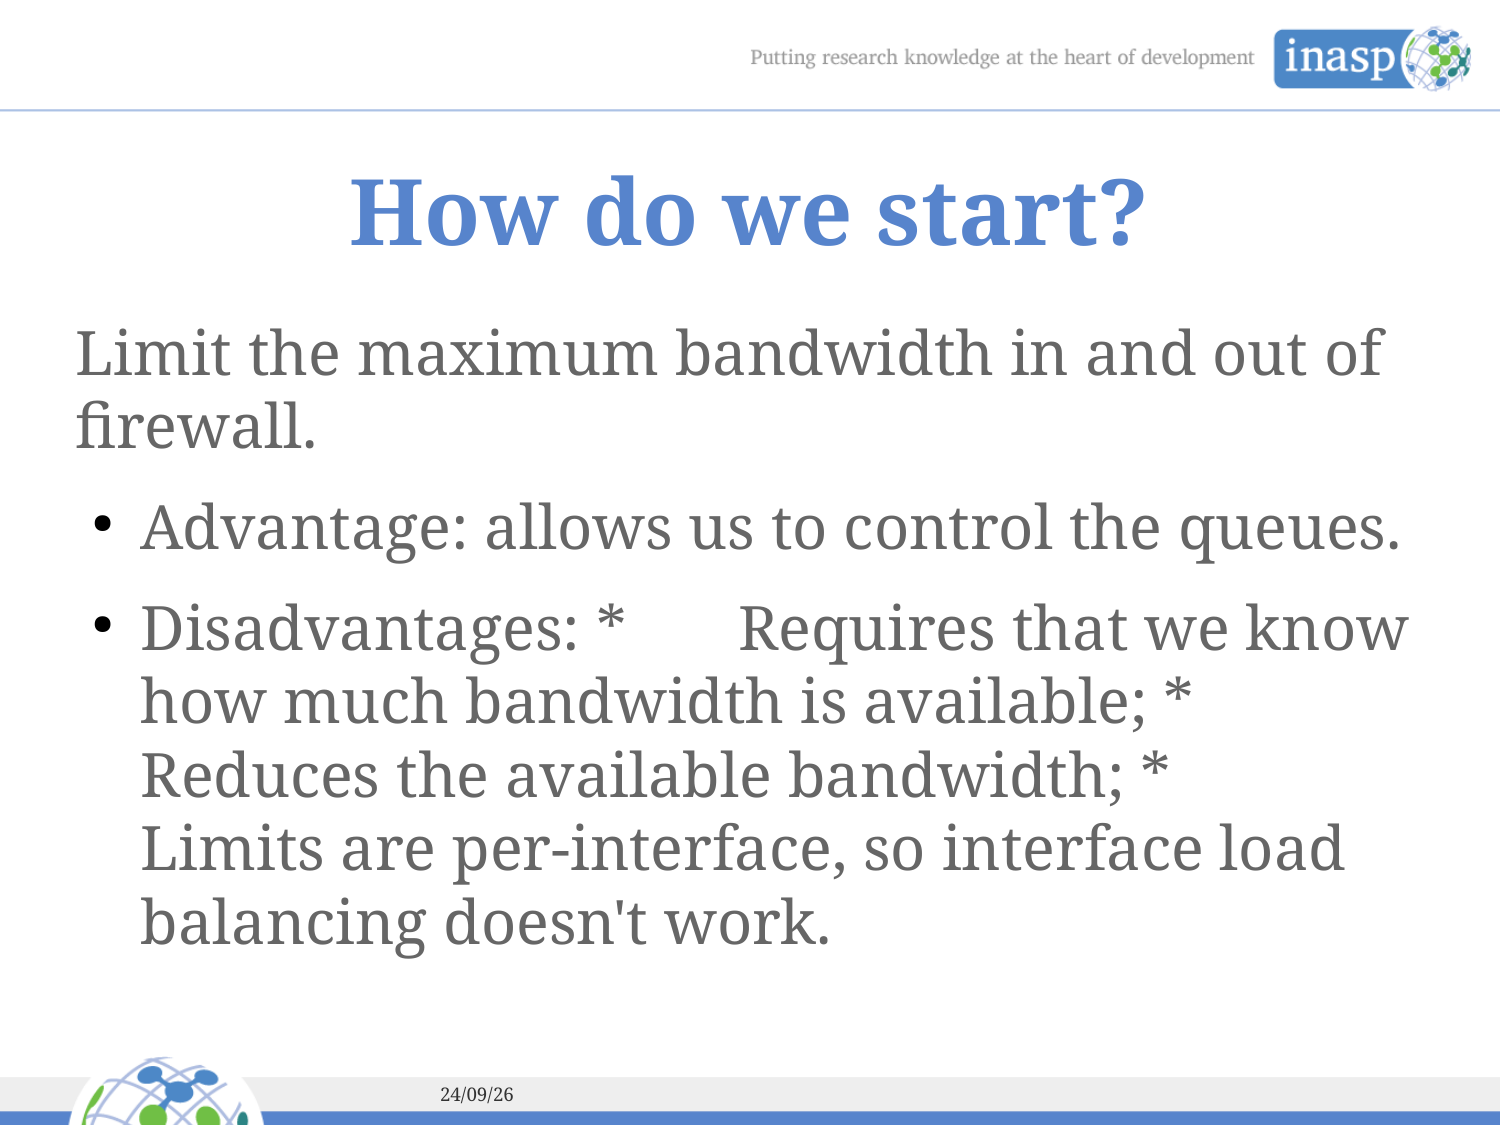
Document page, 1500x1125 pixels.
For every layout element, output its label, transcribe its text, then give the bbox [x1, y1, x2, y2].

picture [0, 0, 1500, 1125]
title How do we start? [75, 129, 1426, 313]
list Limit the maximum bandwidth in and out of firewall. Advantage: allows us to control the queues. Disadvantages: * Requires that we know how much bandwidth is available; * Reduces the available bandwidth; * Limits are per-interface, so interface load balancing doesn't work. [75, 313, 1426, 967]
